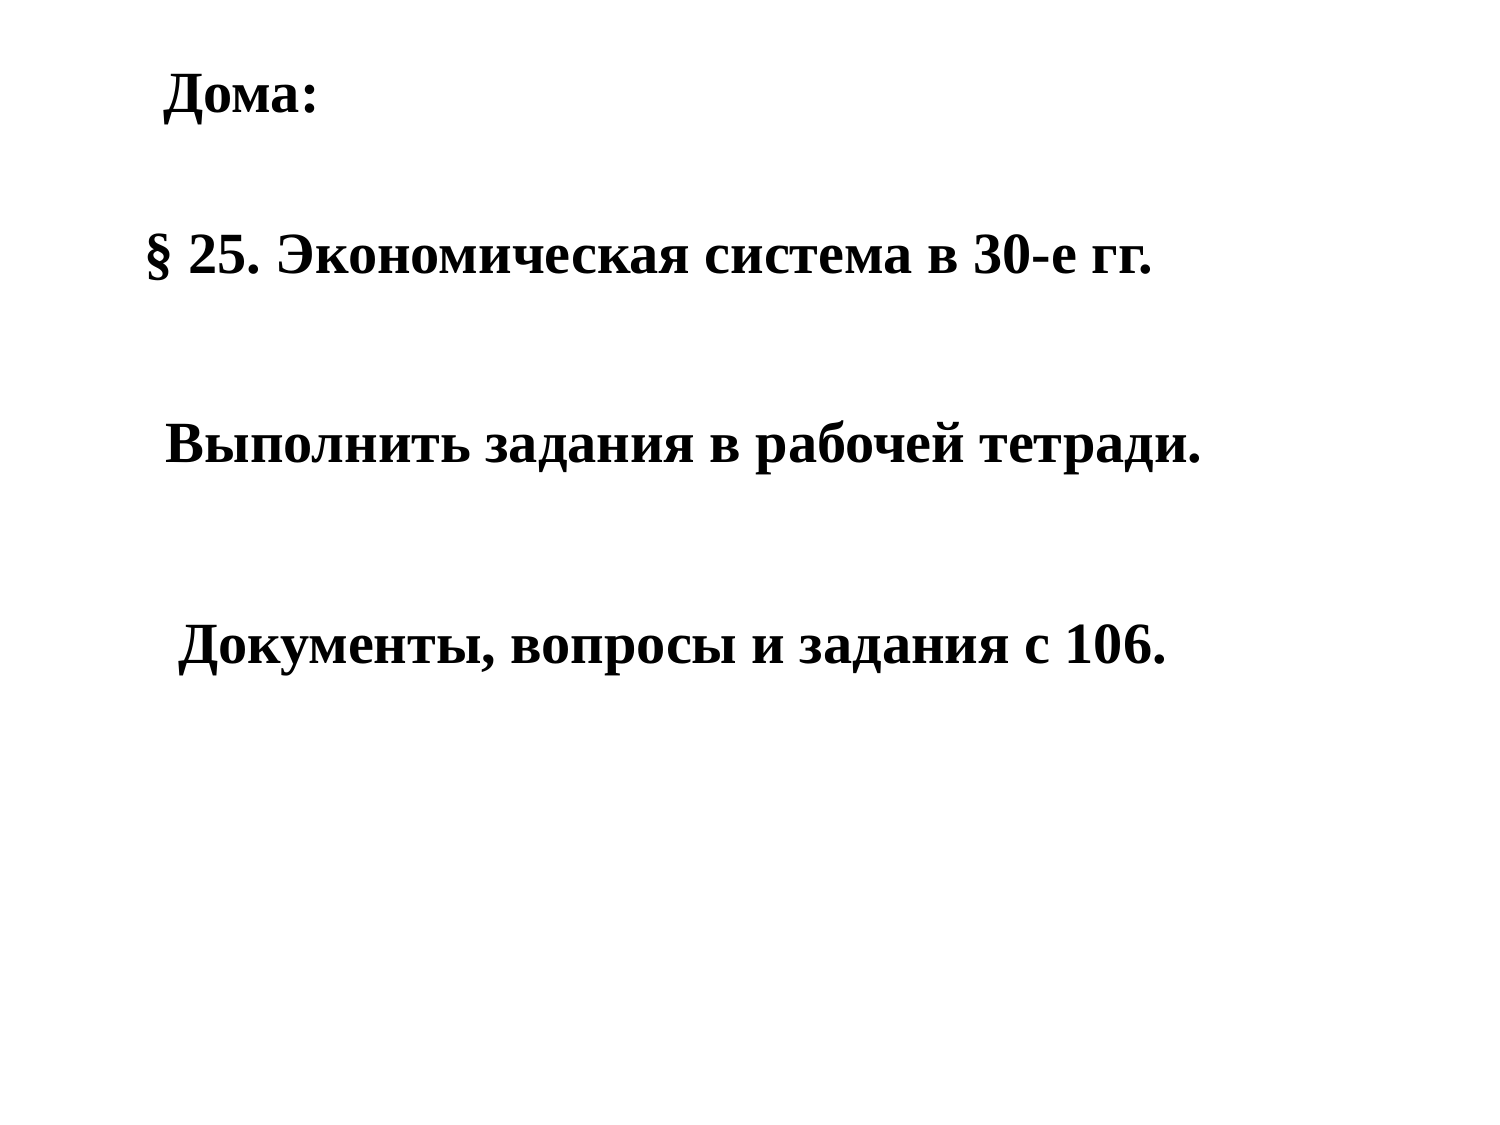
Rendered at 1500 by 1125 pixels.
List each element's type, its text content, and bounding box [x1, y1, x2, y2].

text_box Дома: [148, 46, 376, 132]
text_box Выполнить задания в рабочей тетради. [151, 397, 1260, 482]
text_box § 25. Экономическая система в 30-е гг. [129, 207, 1209, 293]
text_box Документы, вопросы и задания с 106. [163, 597, 1224, 683]
